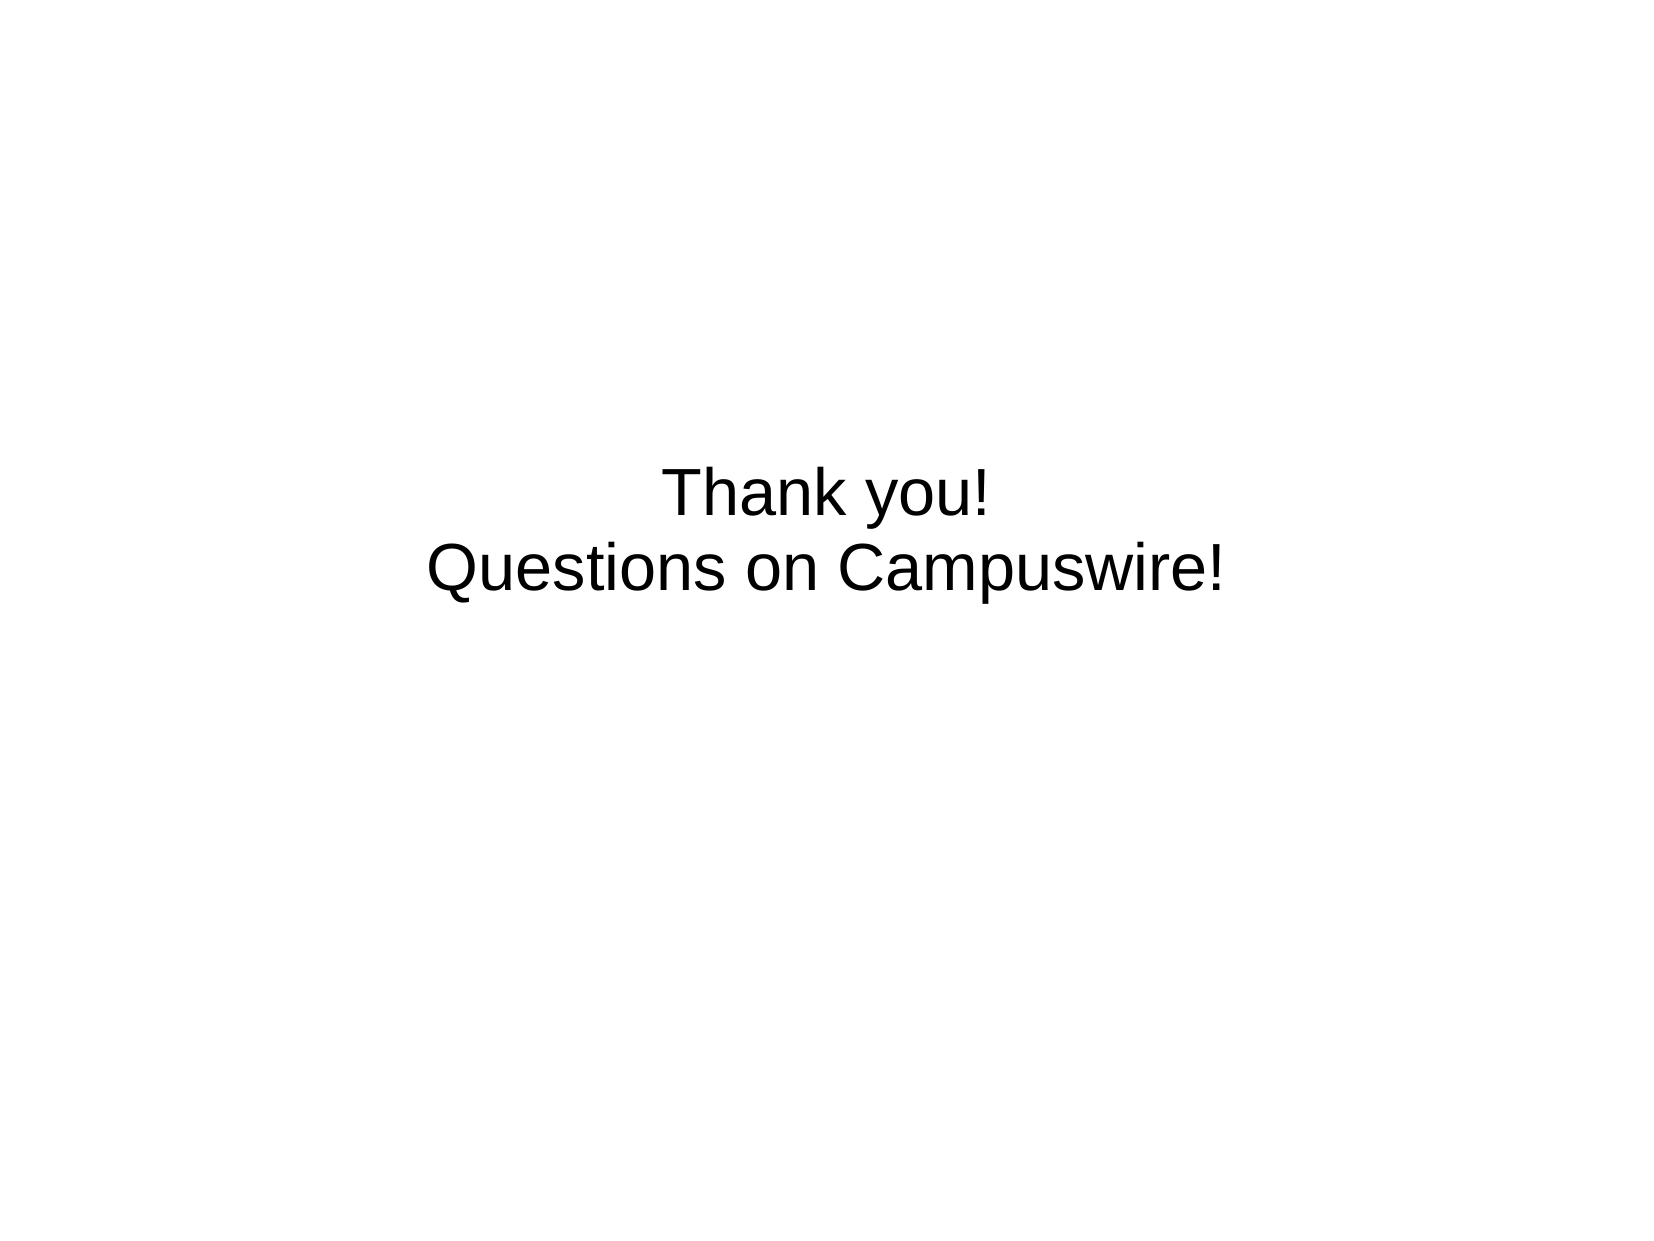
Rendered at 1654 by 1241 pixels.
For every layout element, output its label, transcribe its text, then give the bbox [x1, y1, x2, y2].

subtitle Thank you! Questions on Campuswire! [82, 49, 1571, 1010]
